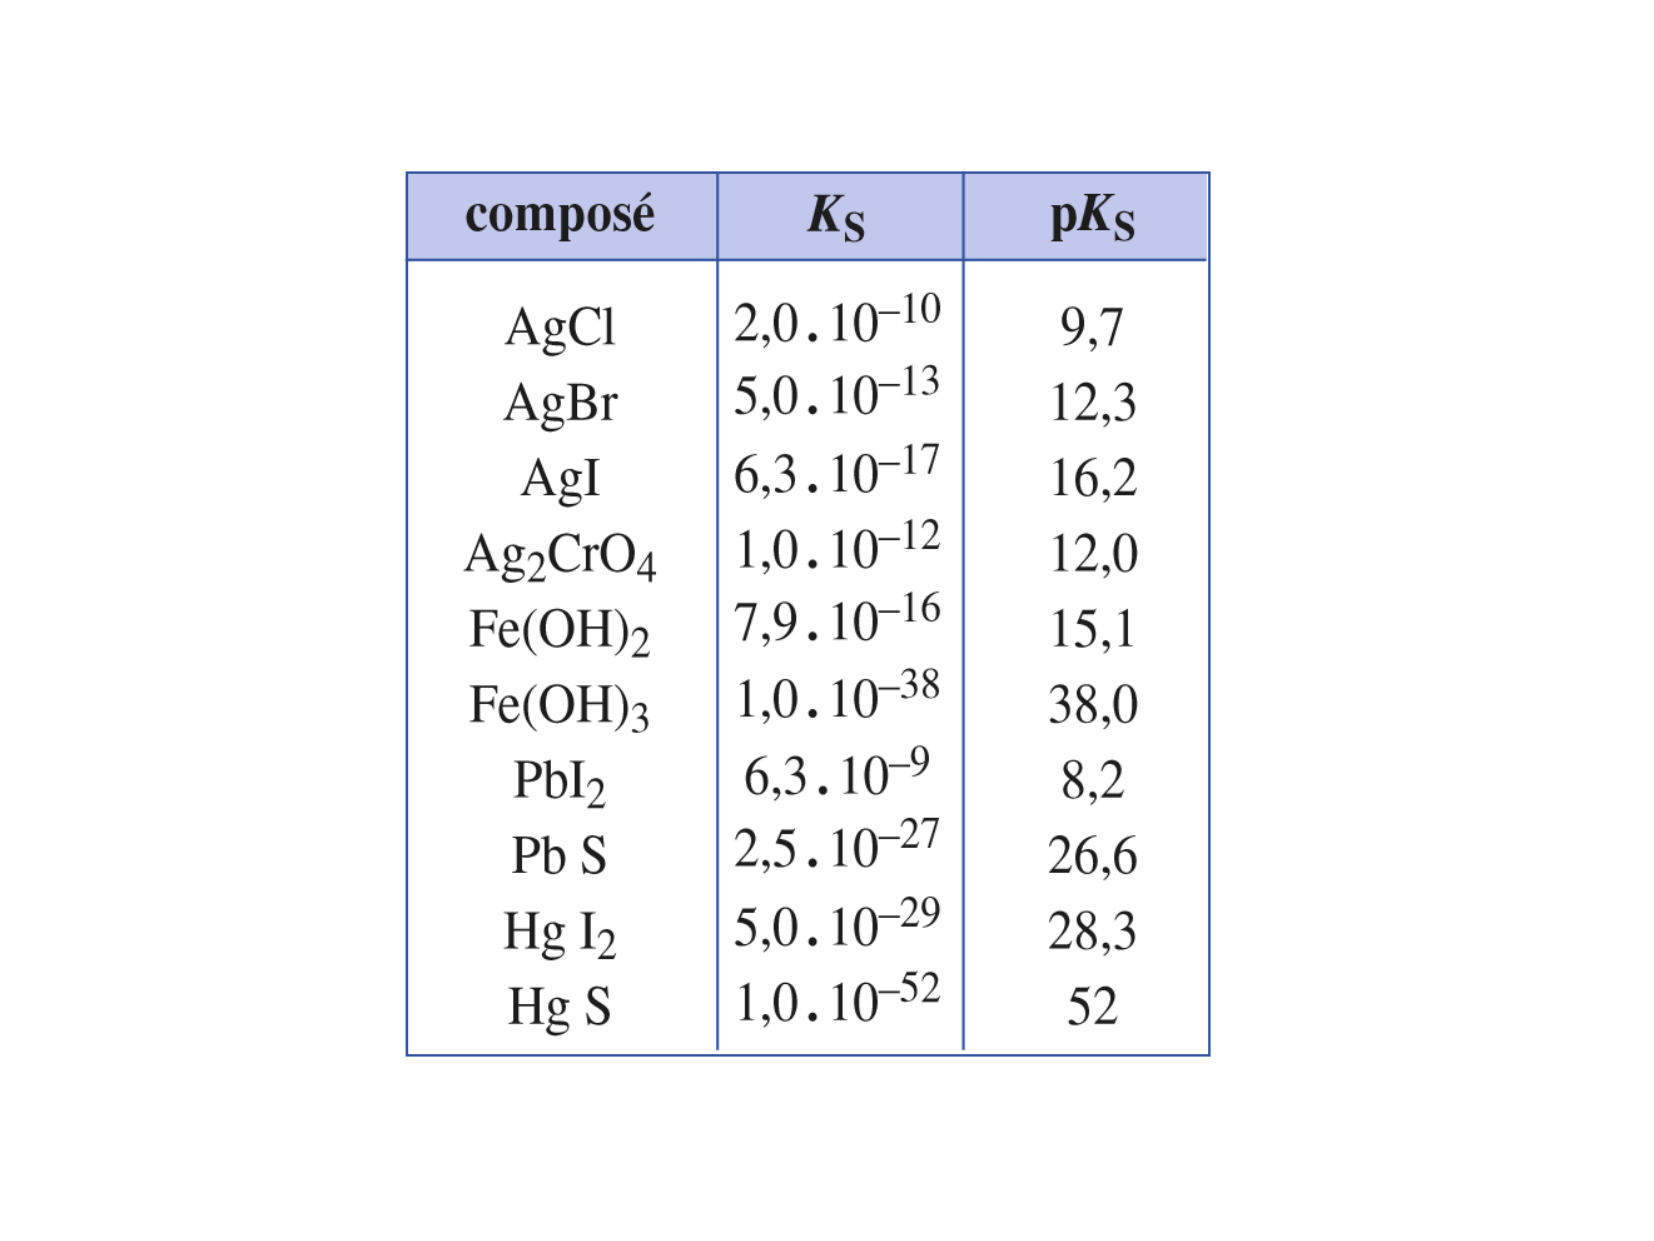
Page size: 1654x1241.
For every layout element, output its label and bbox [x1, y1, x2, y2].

picture [402, 169, 1217, 1063]
